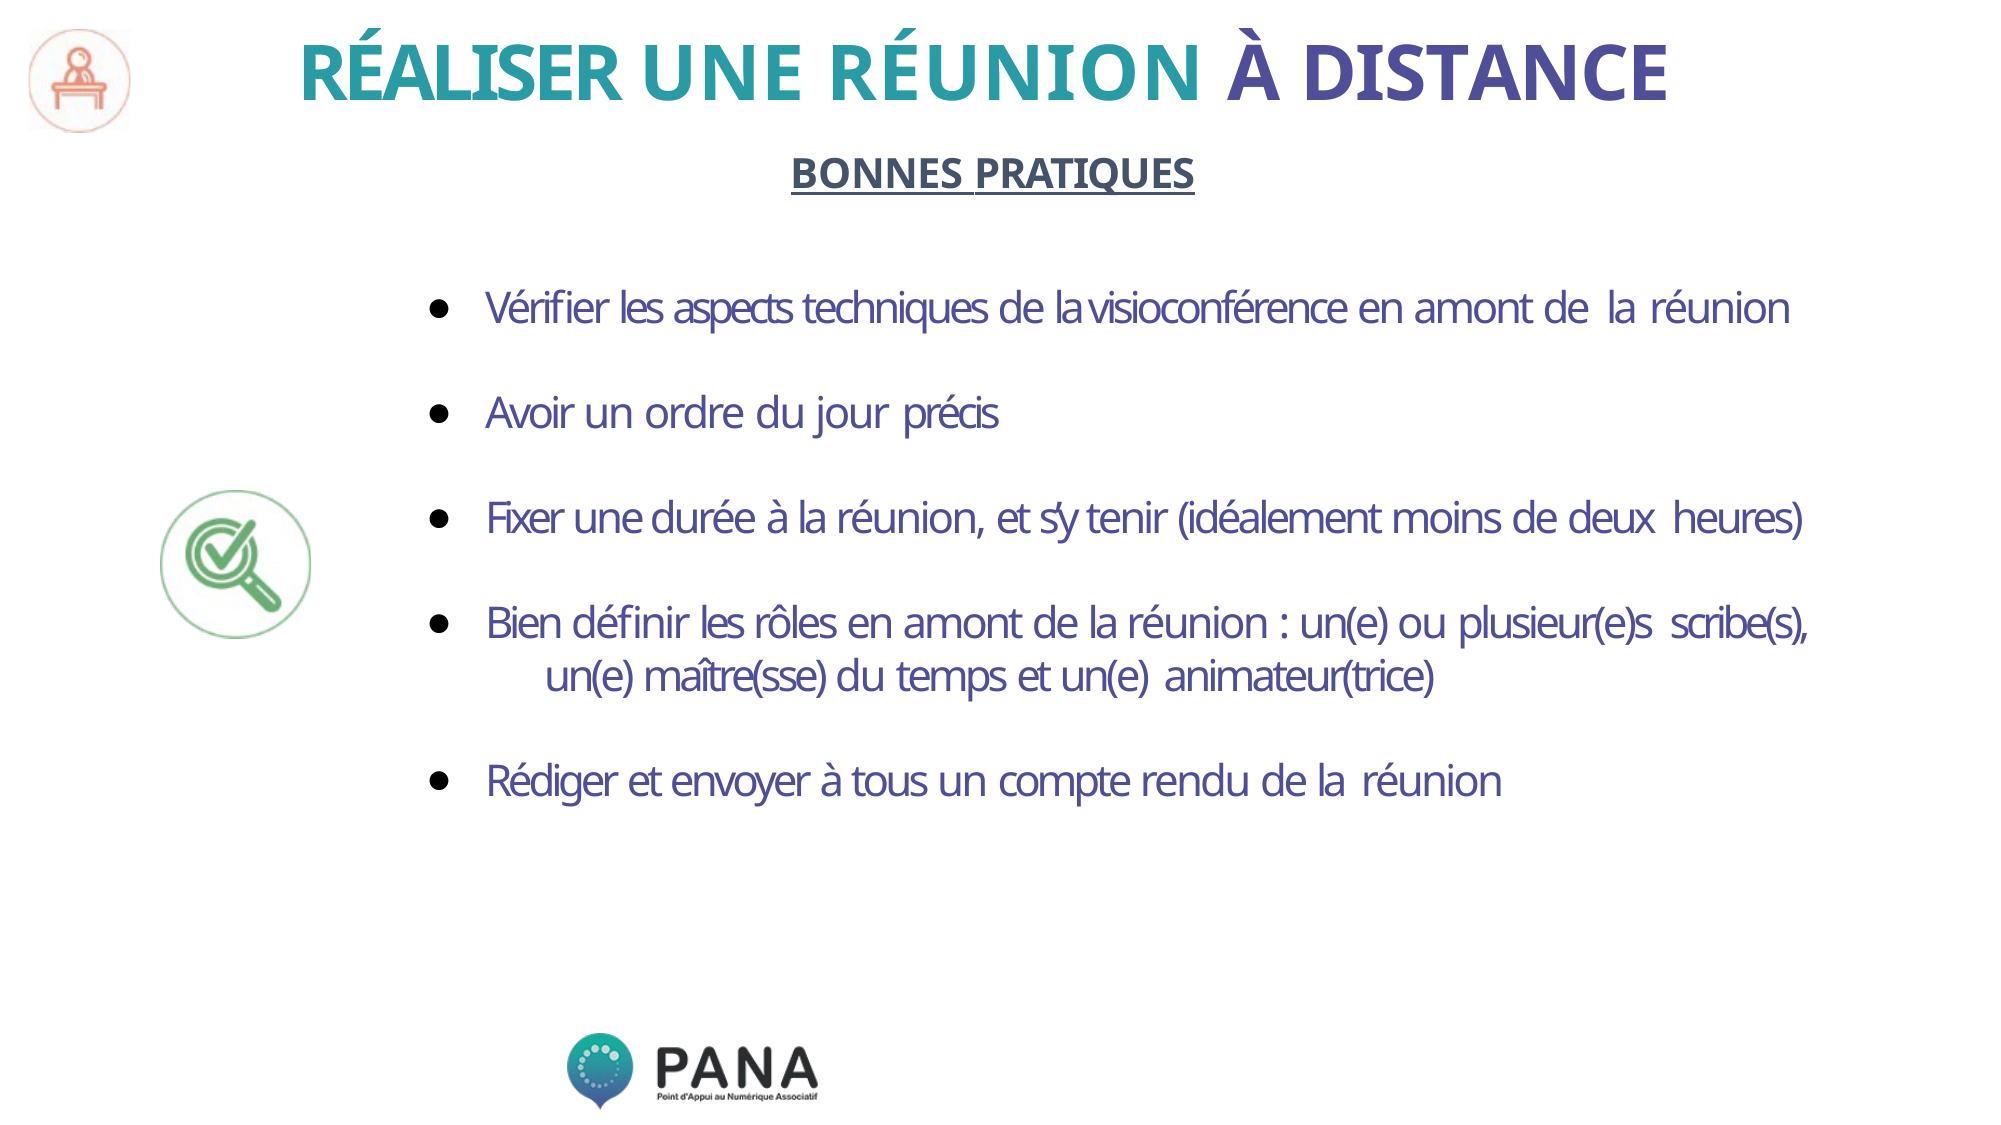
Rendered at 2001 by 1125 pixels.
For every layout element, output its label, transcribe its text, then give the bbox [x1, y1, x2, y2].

text_box [160, 490, 311, 639]
text_box BONNES PRATIQUES Vérifier les aspects techniques de la visioconférence en amont de la réunion Avoir un ordre du jour précis Fixer une durée à la réunion, et s’y tenir (idéalement moins de deux heures) Bien définir les rôles en amont de la réunion : un(e) ou plusieur(e)s scribe(s), un(e) maître(sse) du temps et un(e) animateur(trice) Rédiger et envoyer à tous un compte rendu de la réunion [421, 144, 1857, 812]
title RÉALISER UNE RÉUNION À DISTANCE [295, 20, 1705, 117]
text_box [29, 30, 130, 133]
